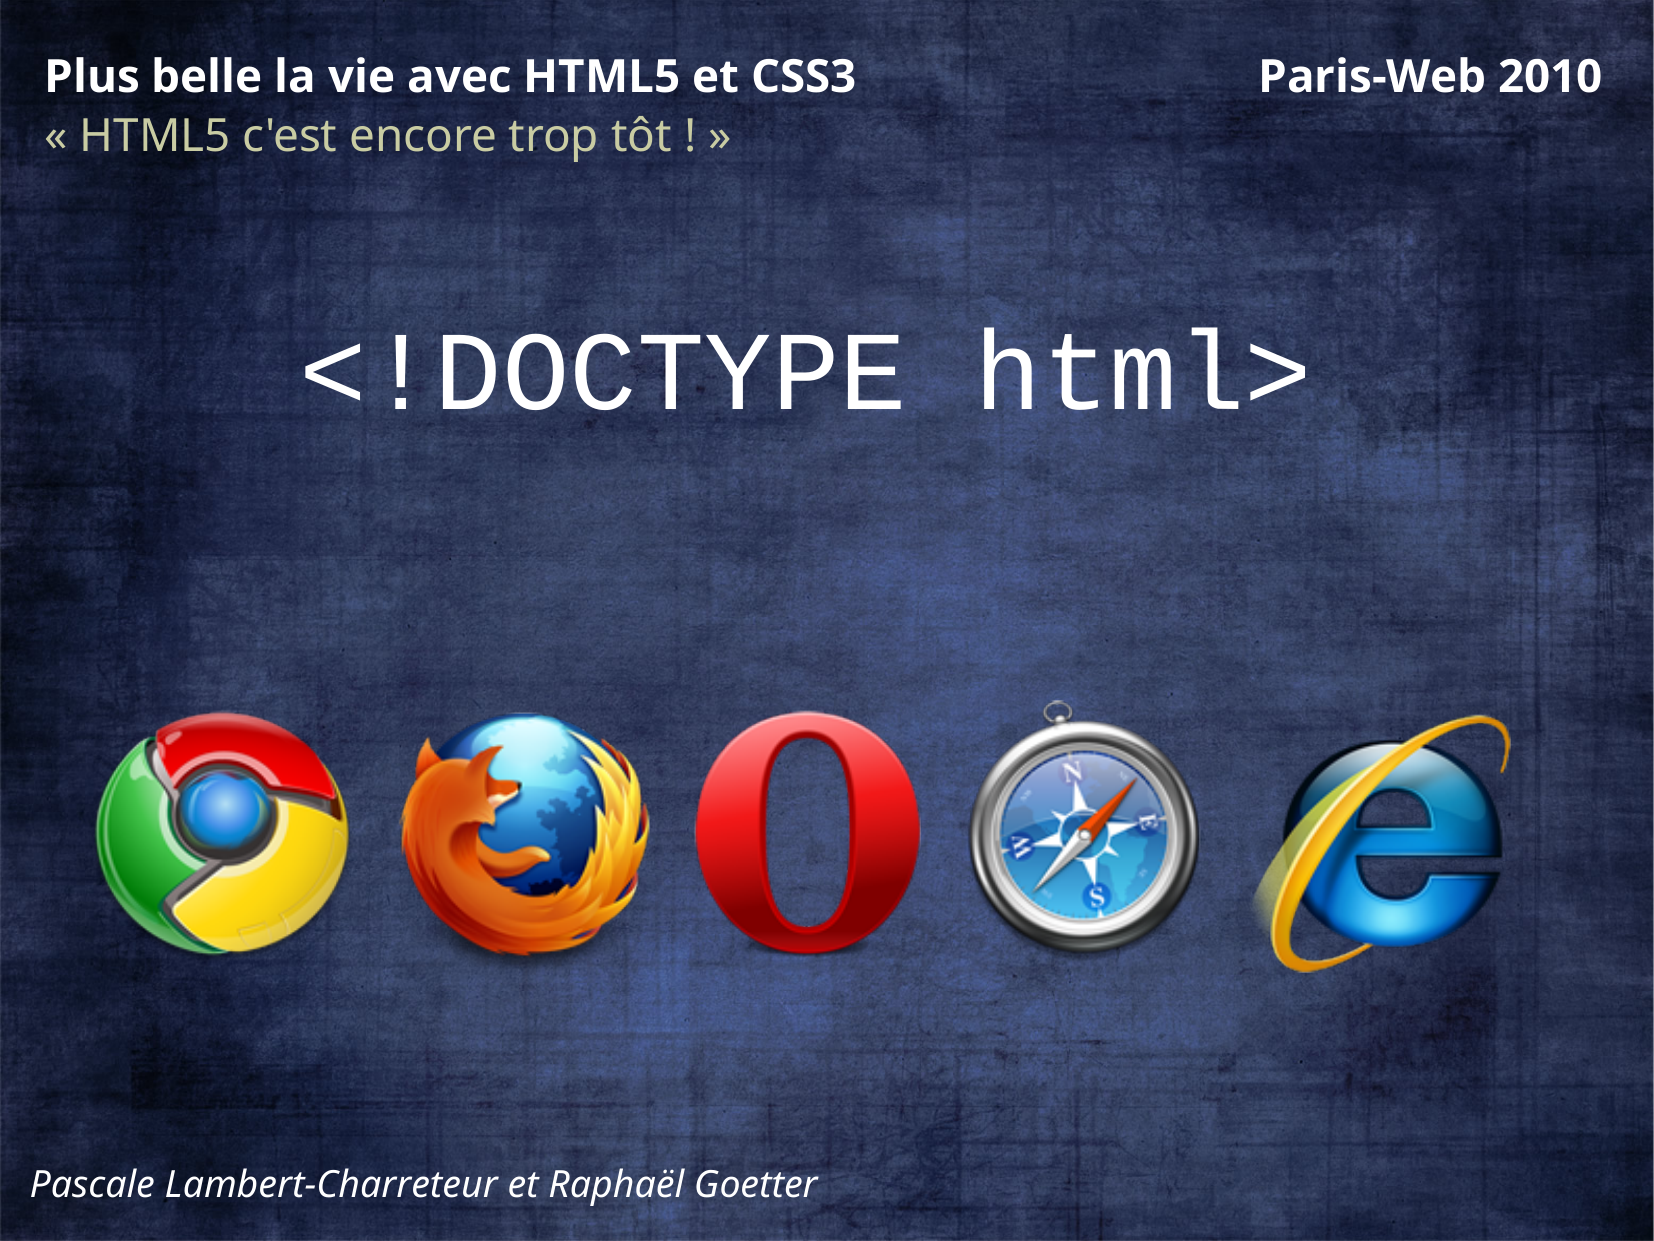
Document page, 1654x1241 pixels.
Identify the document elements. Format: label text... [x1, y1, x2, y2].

picture [0, 0, 1654, 1241]
text_box Plus belle la vie avec HTML5 et CSS3 [29, 29, 1063, 88]
text_box <!DOCTYPE html> [88, 295, 1536, 513]
text_box Pascale Lambert-Charreteur et Raphaël Goetter [29, 1157, 1329, 1201]
text_box « HTML5 c'est encore trop tôt ! » [29, 88, 1447, 156]
